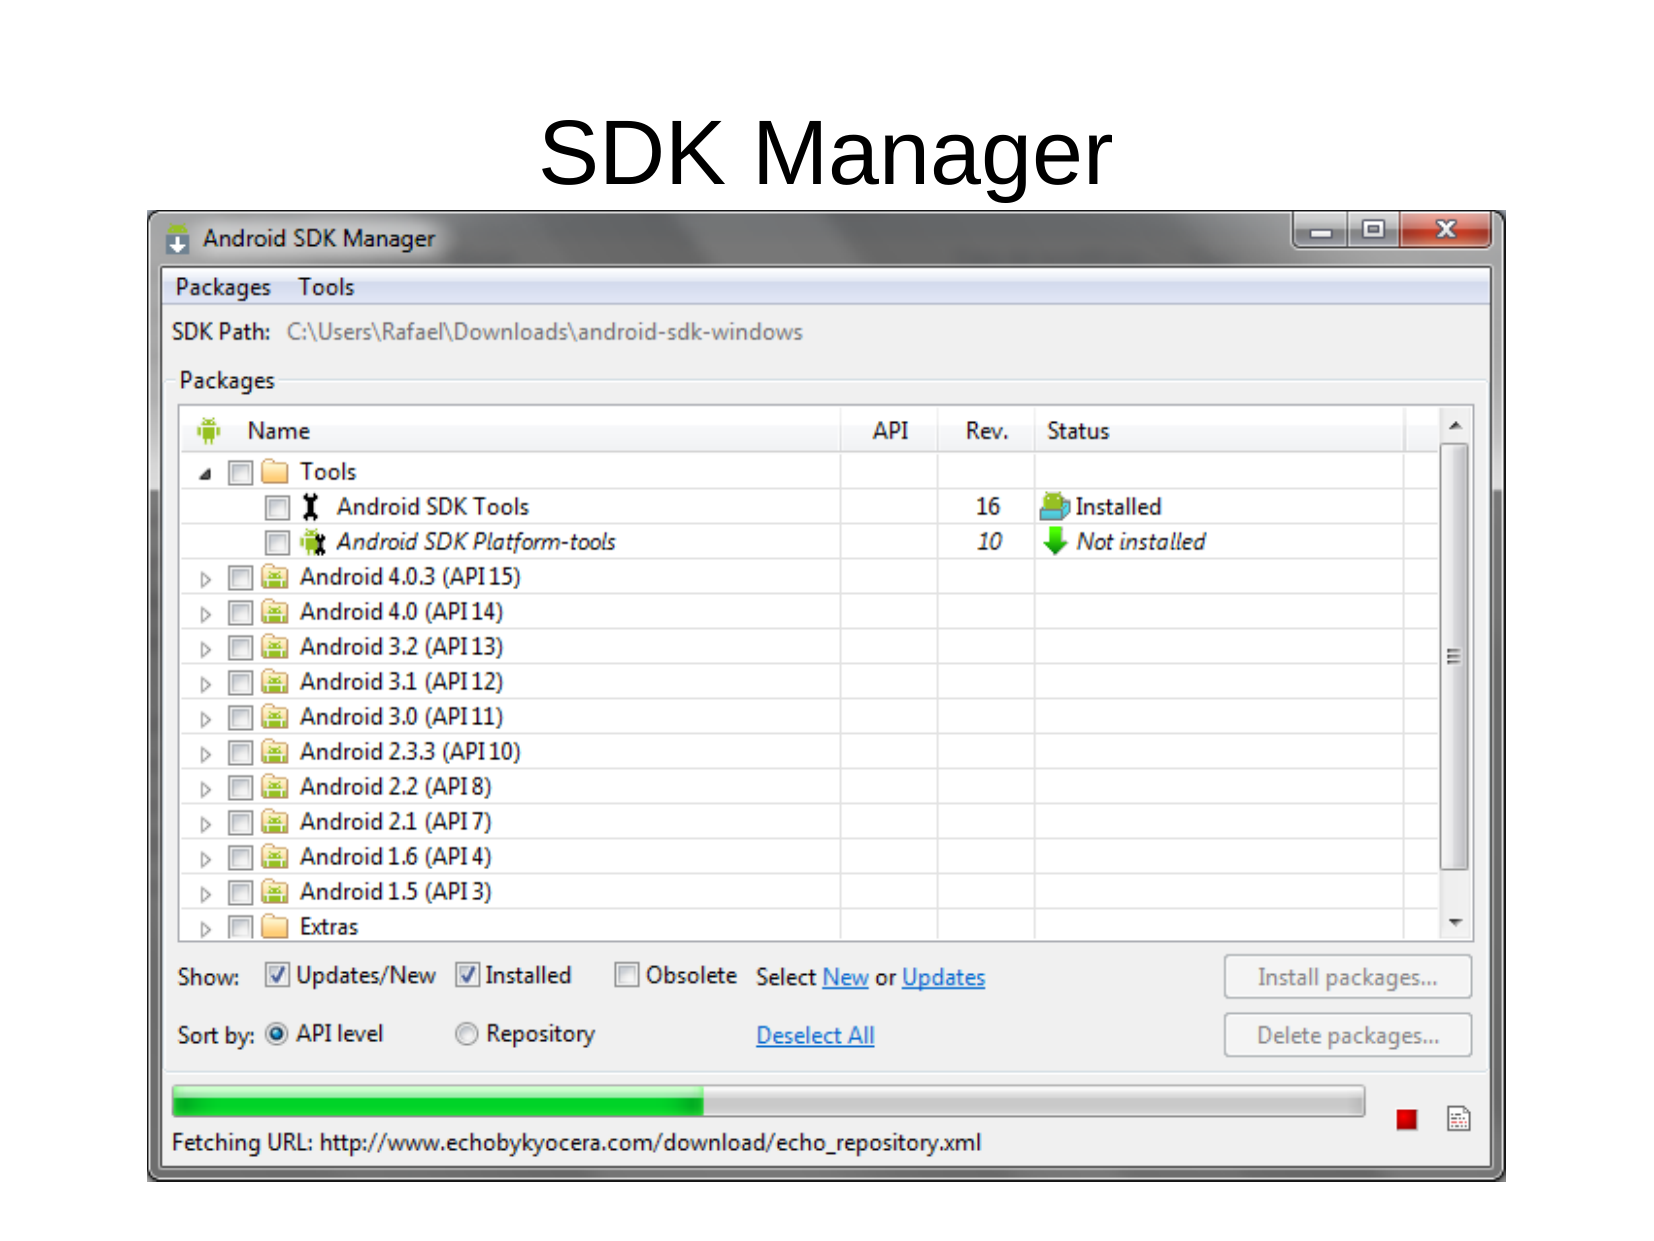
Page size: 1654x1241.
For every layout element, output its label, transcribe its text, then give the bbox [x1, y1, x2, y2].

picture [147, 210, 1506, 1182]
title SDK Manager [82, 49, 1571, 257]
